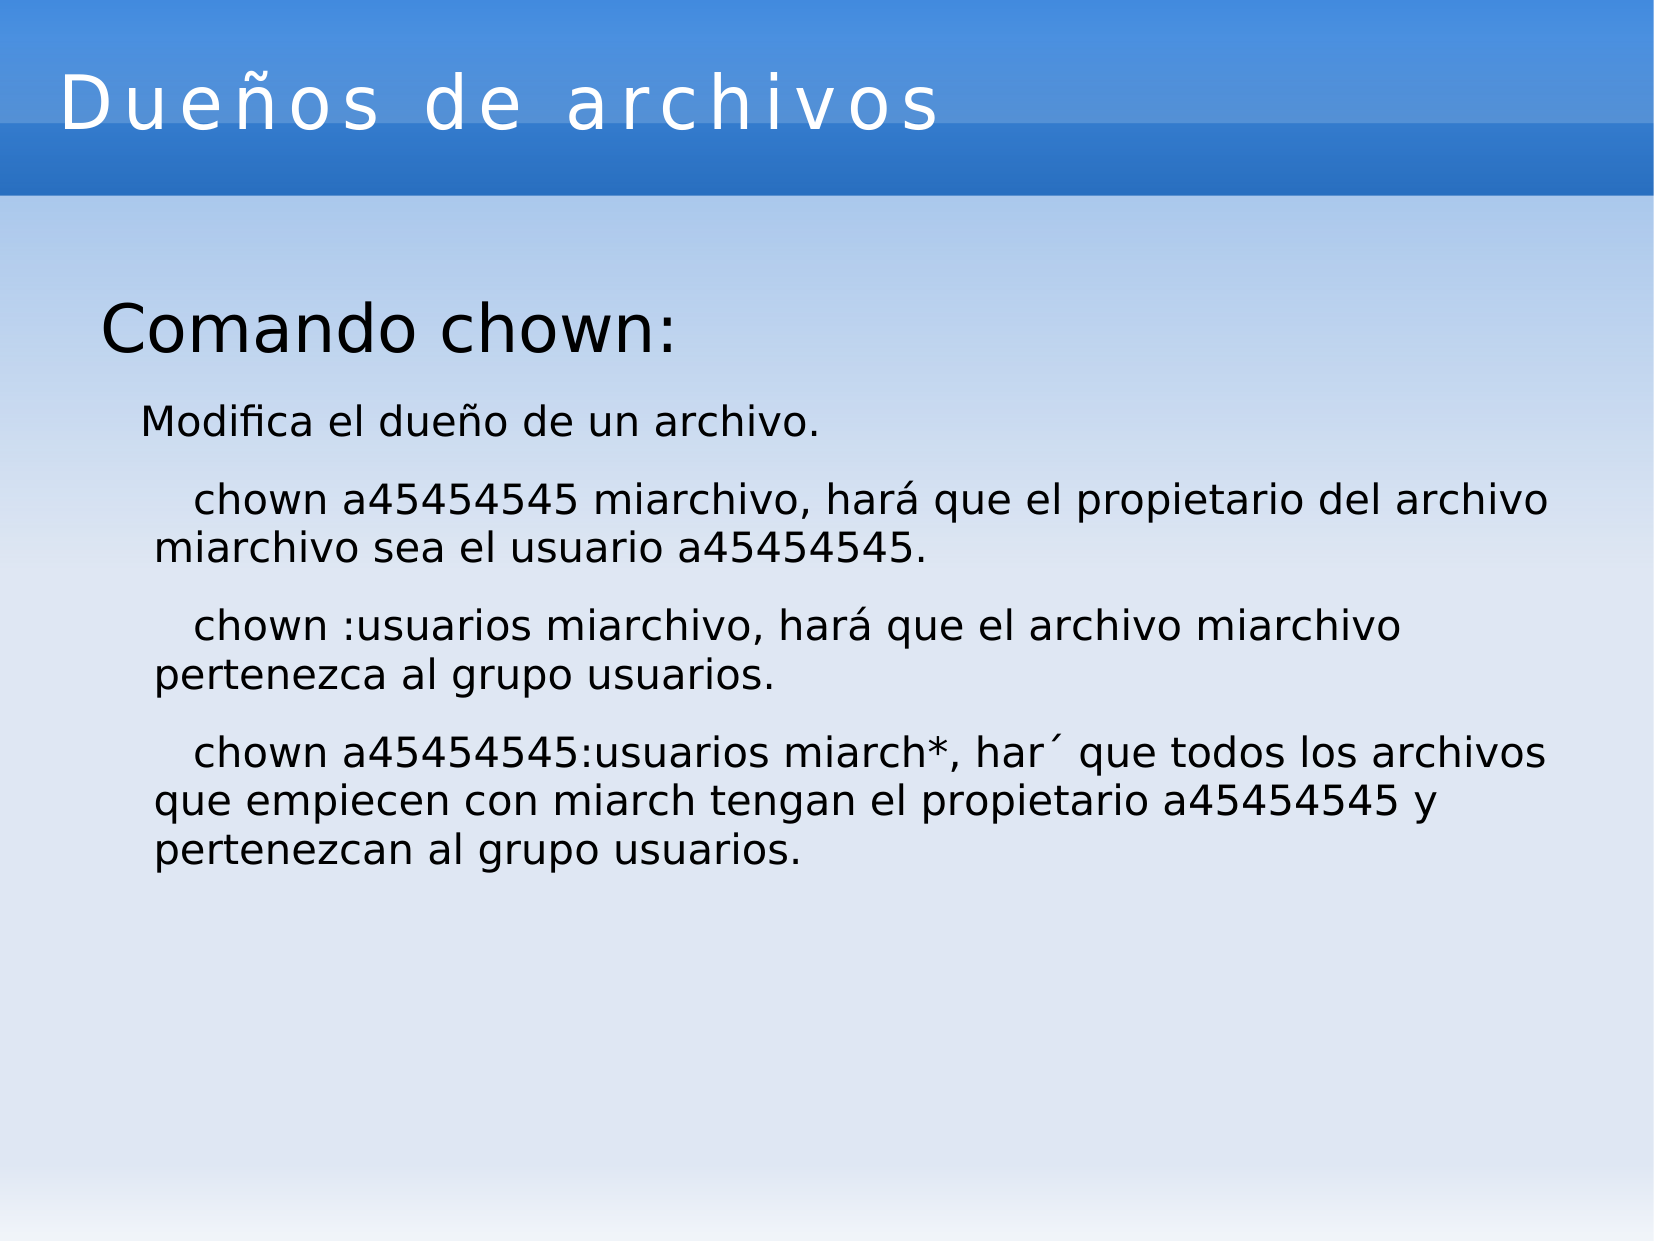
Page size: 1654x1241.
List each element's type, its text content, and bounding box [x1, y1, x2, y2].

picture [0, 0, 1654, 1241]
title Dueños de archivos [59, 29, 1270, 178]
list Comando chown: Modiﬁca el dueño de un archivo. chown a45454545 miarchivo, hará que el propietario del archivo miarchivo sea el usuario a45454545. chown :usuarios miarchivo, hará que el archivo miarchivo pertenezca al grupo usuarios. chown a45454545:usuarios miarch*, har´ que todos los archivos que empiecen con miarch tengan el propietario a45454545 y pertenezcan al grupo usuarios. [82, 290, 1571, 1109]
